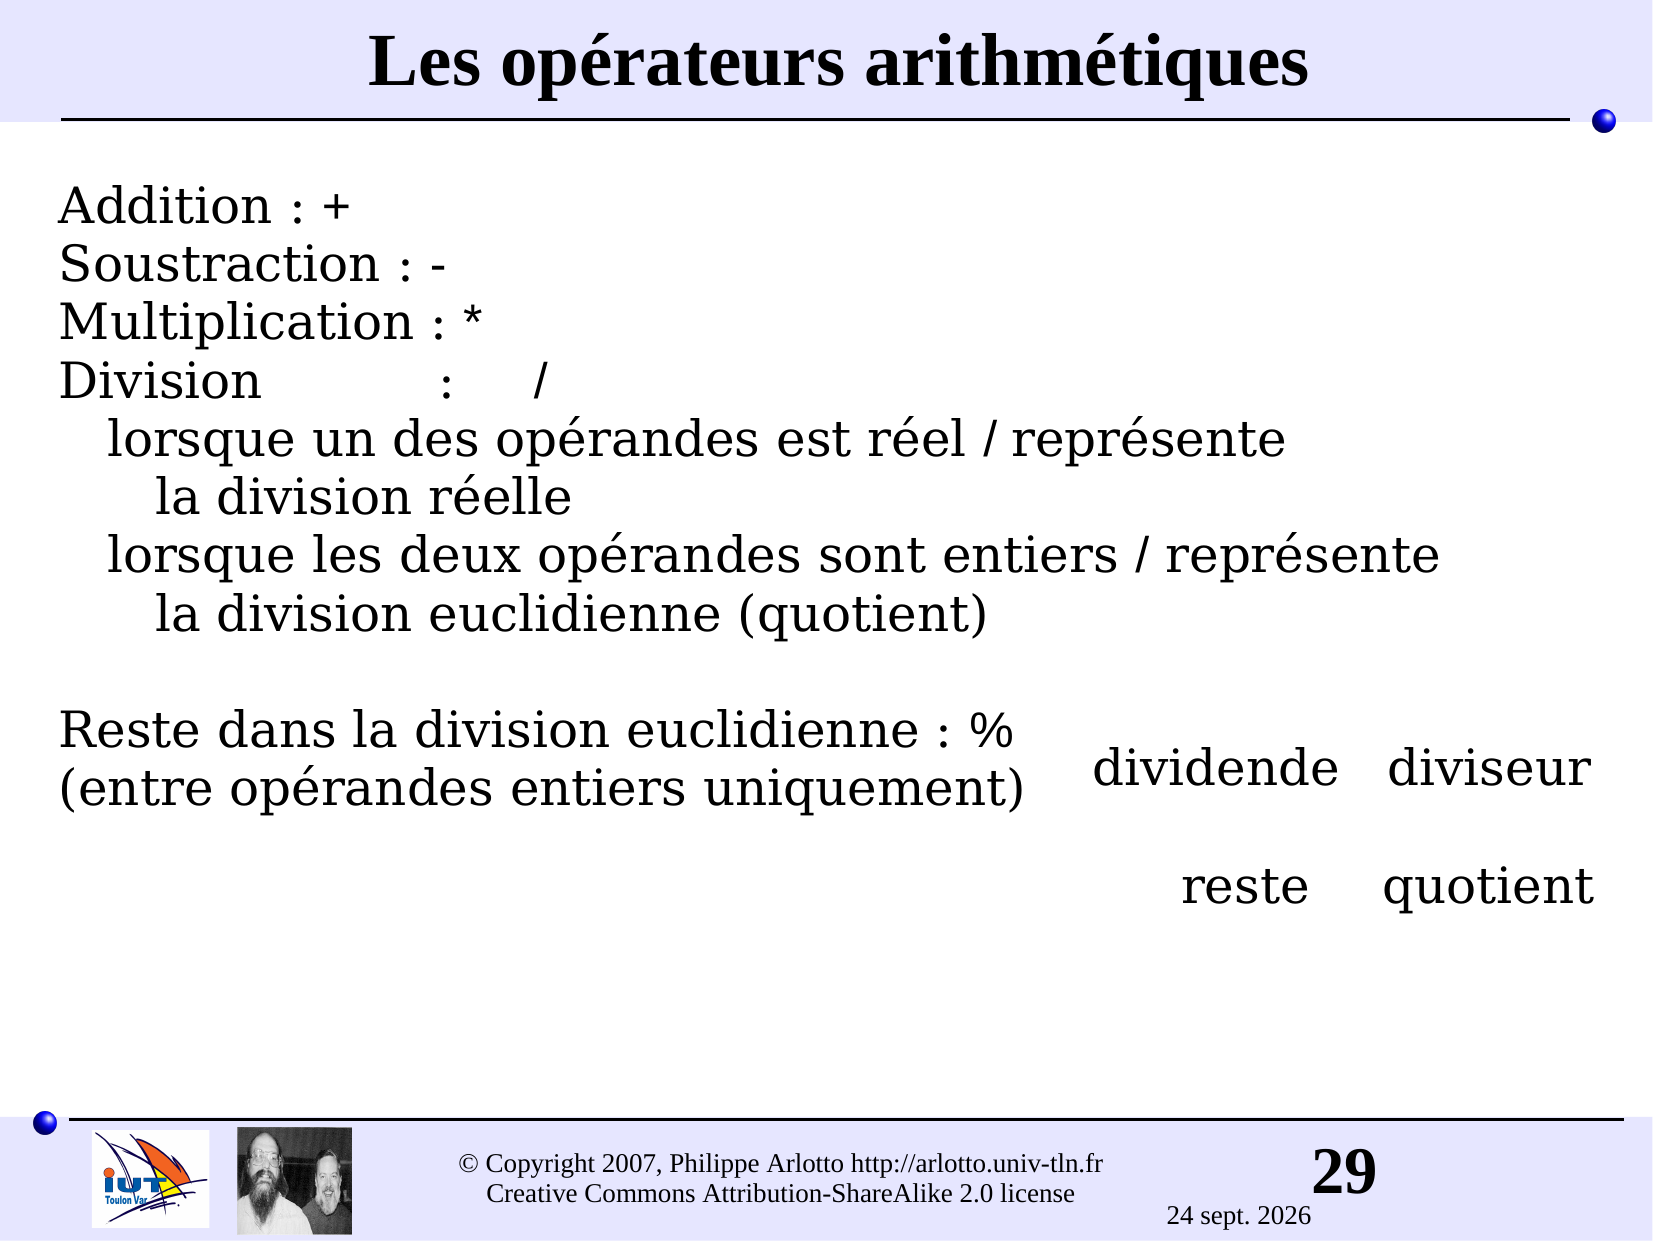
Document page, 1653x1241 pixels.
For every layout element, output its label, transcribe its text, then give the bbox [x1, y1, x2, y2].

text_box quotient [1382, 857, 1595, 916]
title Les opérateurs arithmétiques [95, 11, 1585, 110]
text_box reste [1181, 857, 1310, 916]
text_box diviseur [1387, 739, 1592, 798]
text_box Addition : + Soustraction : - Multiplication : * Division : / lorsque un des opérandes est réel / représente la division réelle lorsque les deux opérandes sont entiers / représente la division euclidienne (quotient) Reste dans la division euclidienne : % (entre opérandes entiers uniquement) [58, 177, 1442, 877]
picture [237, 1127, 352, 1235]
text_box dividende [1092, 739, 1341, 798]
